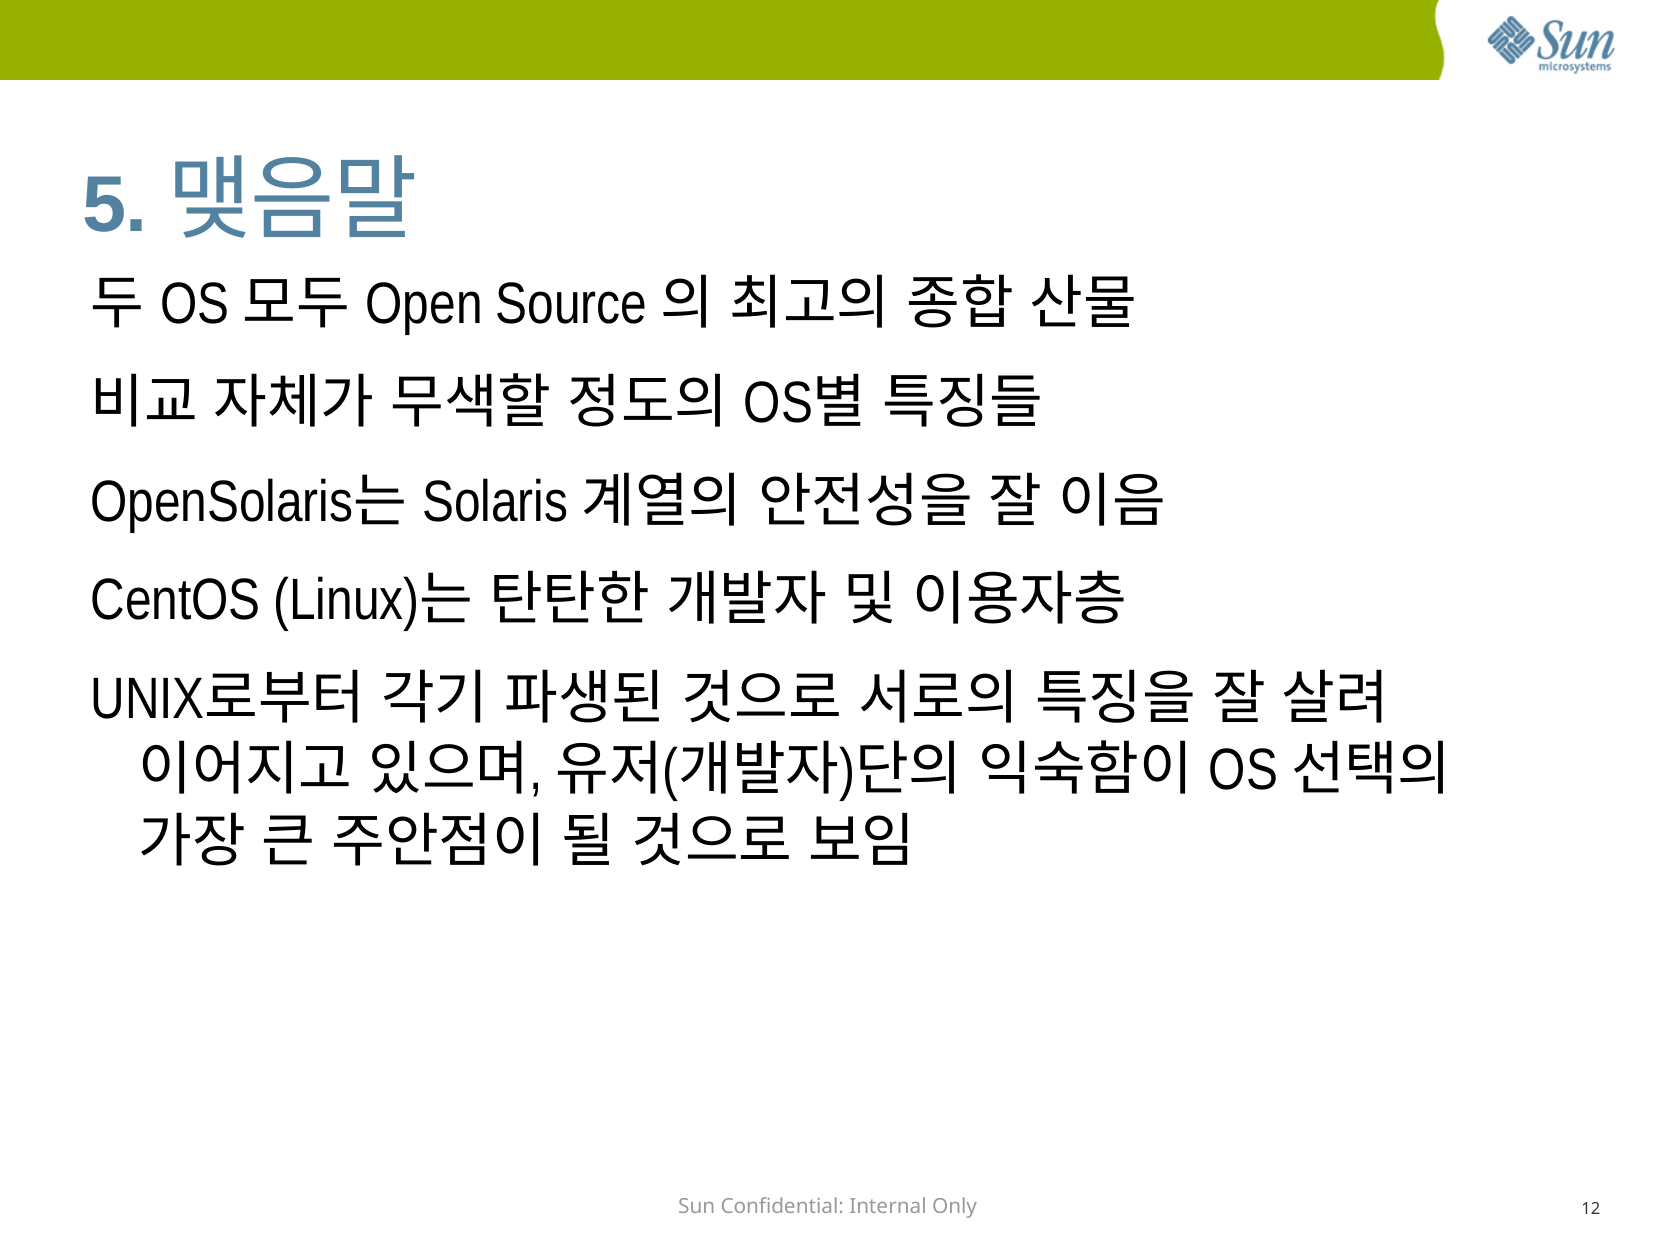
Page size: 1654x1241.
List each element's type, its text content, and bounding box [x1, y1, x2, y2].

list 두 OS 모두 Open Source 의 최고의 종합 산물 비교 자체가 무색할 정도의 OS별 특징들 OpenSolaris는 Solaris 계열의 안전성을 잘 이음 CentOS (Linux)는 탄탄한 개발자 및 이용자층 UNIX로부터 각기 파생된 것으로 서로의 특징을 잘 살려 이어지고 있으며, 유저(개발자)단의 익숙함이 OS 선택의 가장 큰 주안점이 될 것으로 보임 [71, 266, 1545, 1153]
title 5. 맺음말 [82, 135, 1585, 259]
picture [0, 0, 1654, 80]
